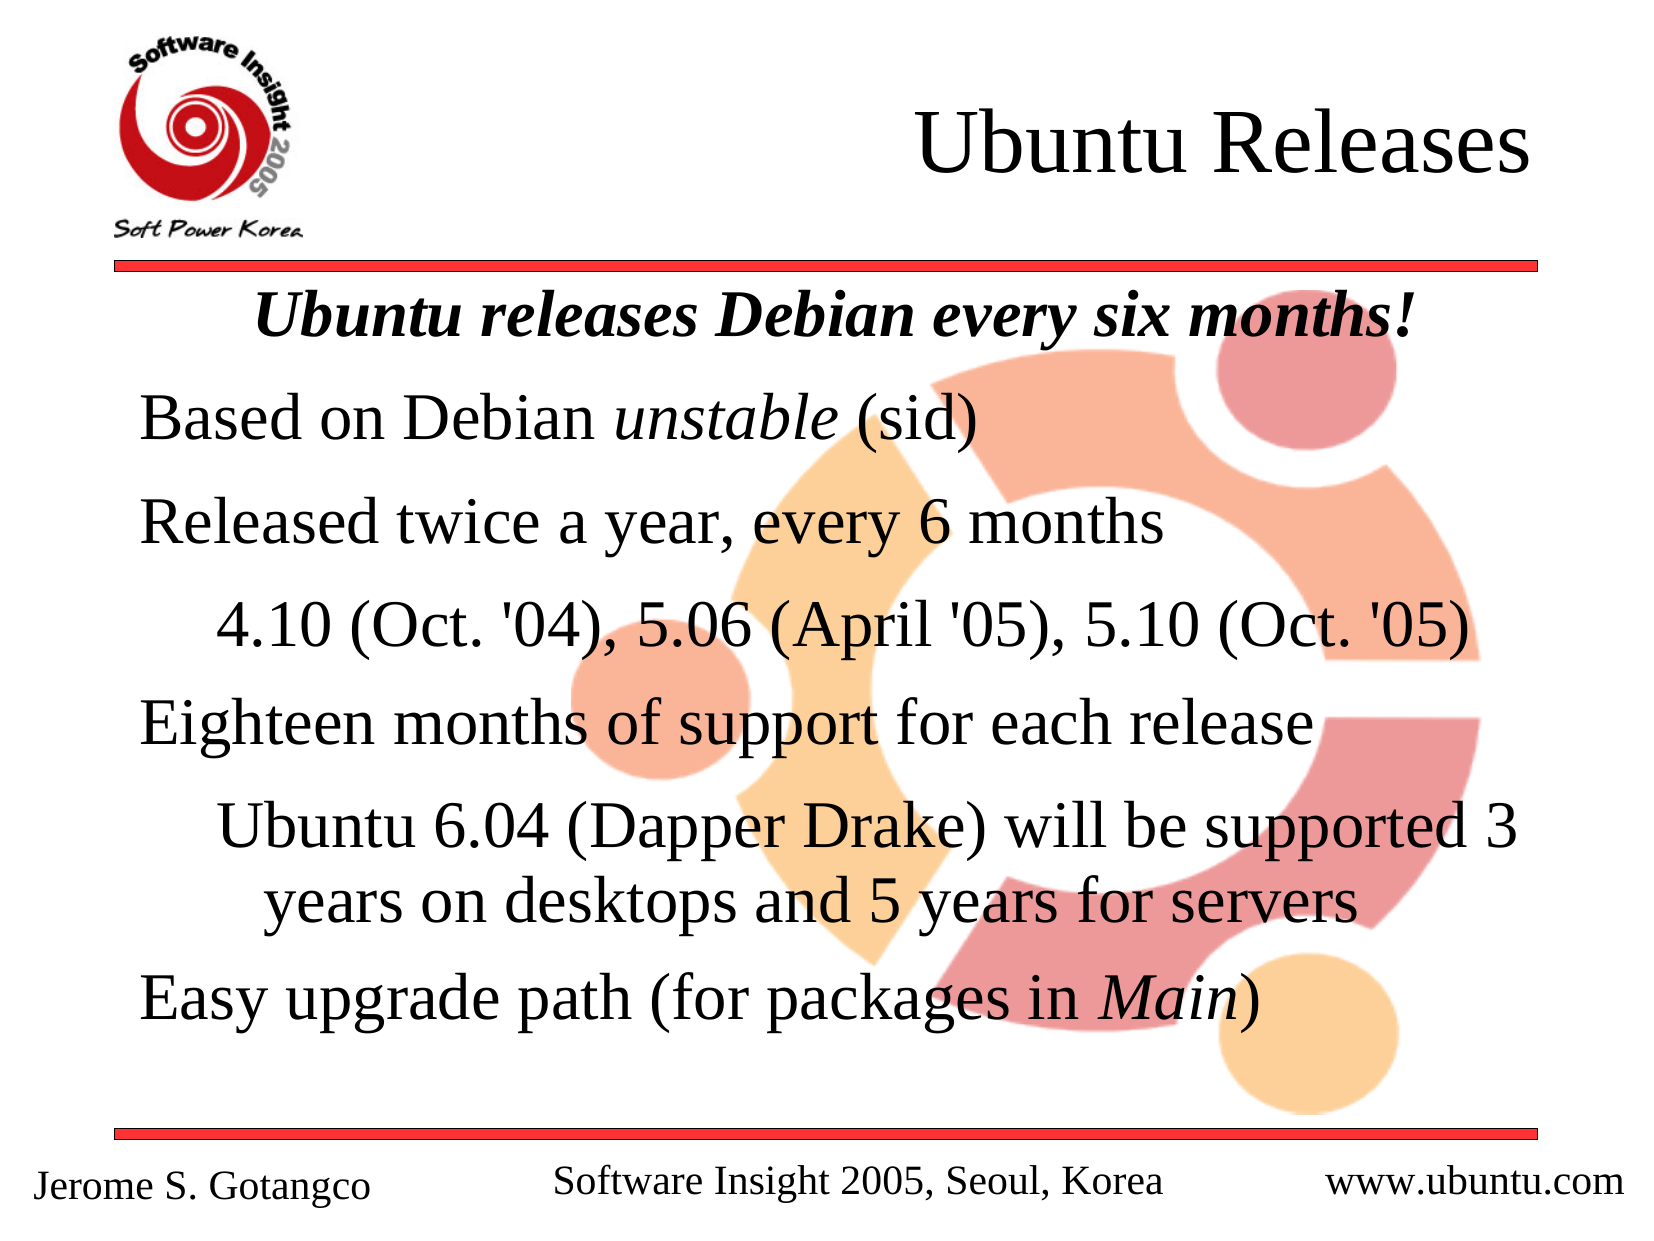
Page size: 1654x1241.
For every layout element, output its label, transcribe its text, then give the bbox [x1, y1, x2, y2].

picture [114, 36, 303, 238]
list Ubuntu releases Debian every six months! Based on Debian unstable (sid) Released twice a year, every 6 months 4.10 (Oct. '04), 5.06 (April '05), 5.10 (Oct. '05) Eighteen months of support for each release Ubuntu 6.04 (Dapper Drake) will be supported 3 years on desktops and 5 years for servers Easy upgrade path (for packages in Main) [121, 276, 1534, 1127]
title Ubuntu Releases [334, 37, 1534, 246]
